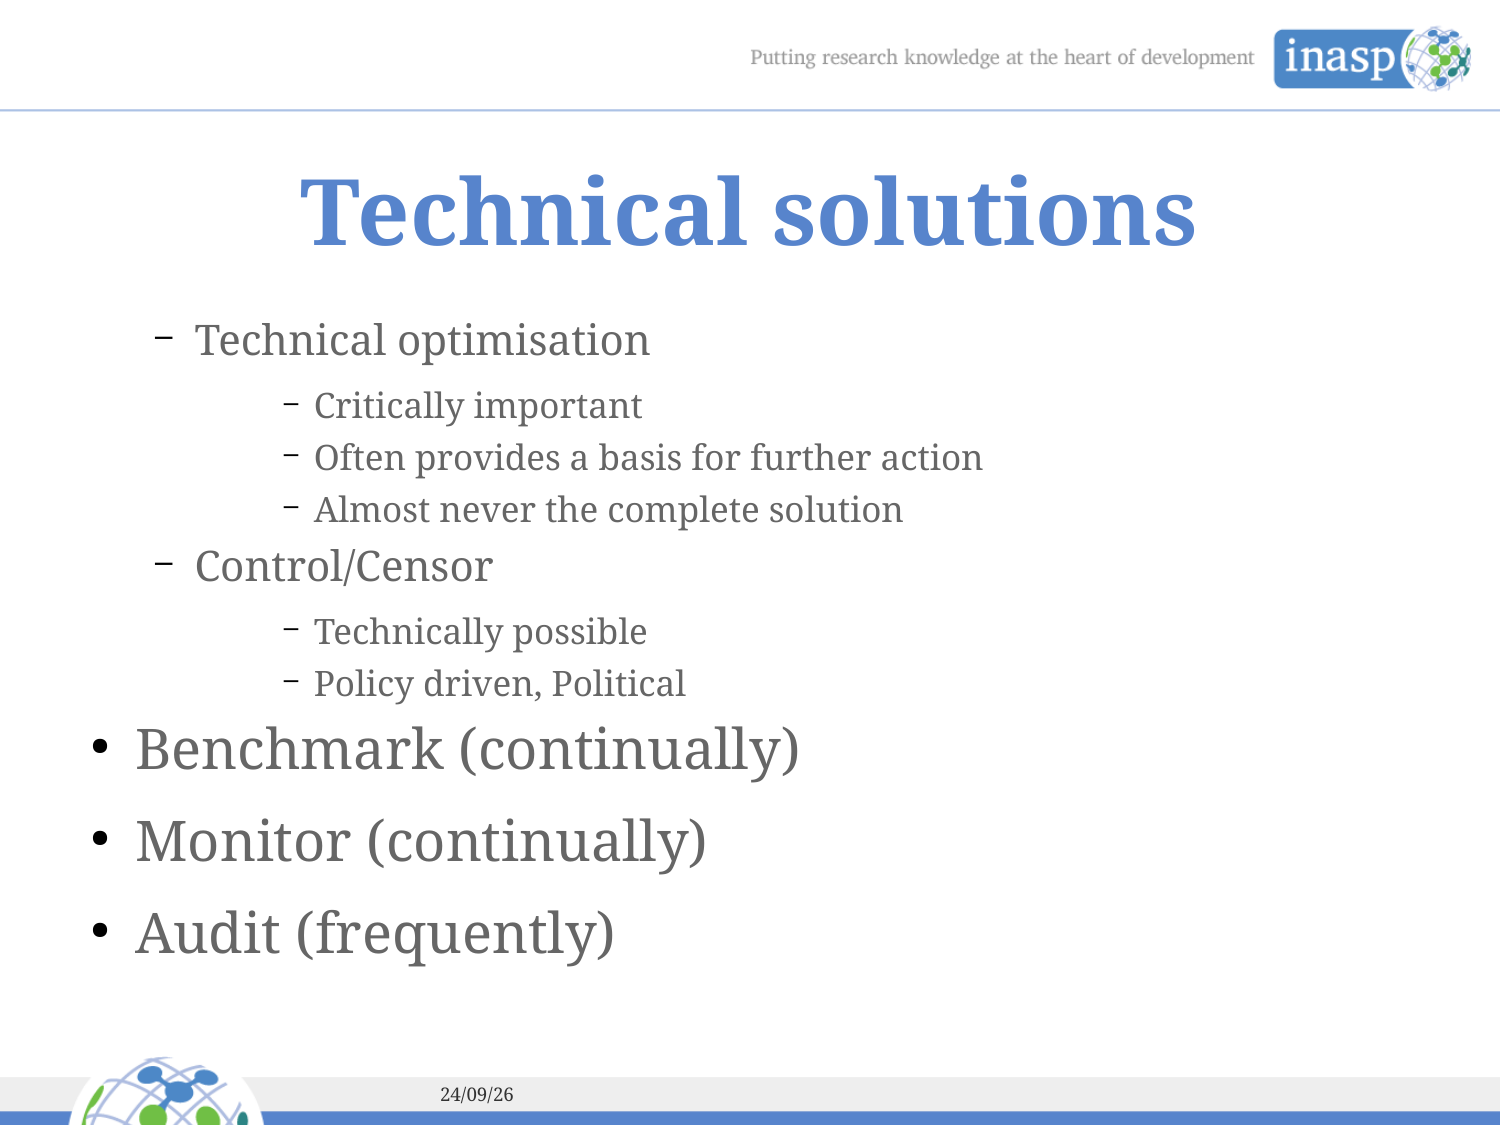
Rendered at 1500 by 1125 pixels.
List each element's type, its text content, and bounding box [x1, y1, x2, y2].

list Technical optimisation Critically important Often provides a basis for further action Almost never the complete solution Critically important Often provides a basis for further action Almost never the complete solution Control/Censor Technically possible Policy driven, Political Technically possible Policy driven, Political Benchmark (continually) Monitor (continually) Audit (frequently) [75, 313, 1426, 967]
picture [0, 0, 1500, 1125]
title Technical solutions [75, 129, 1426, 313]
